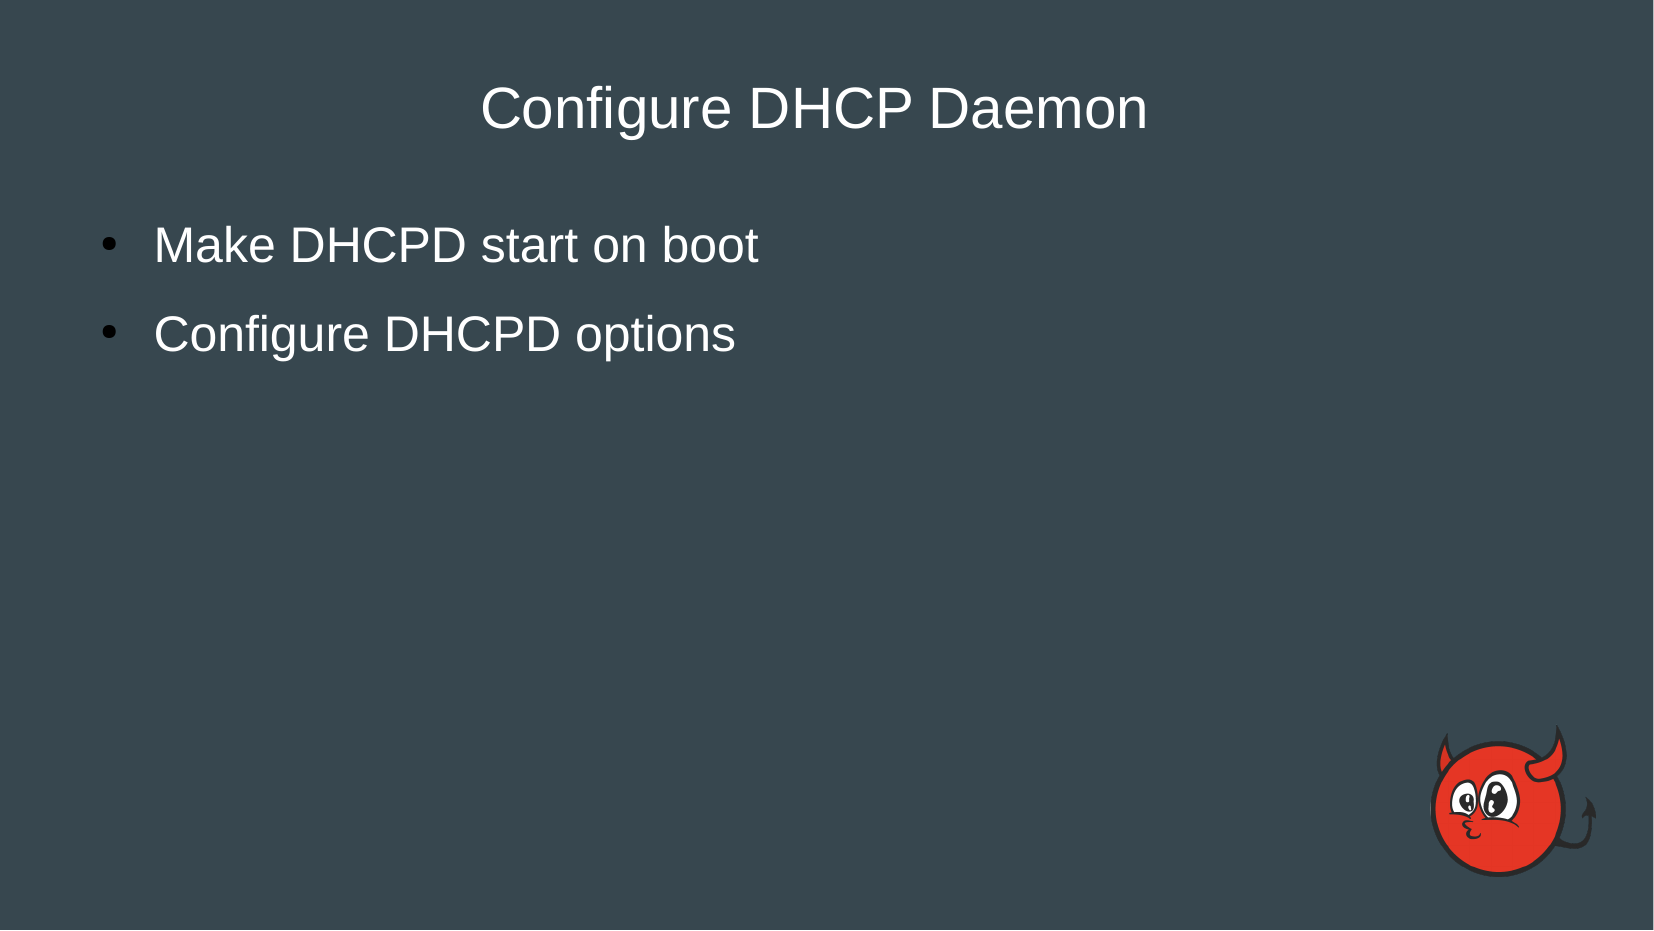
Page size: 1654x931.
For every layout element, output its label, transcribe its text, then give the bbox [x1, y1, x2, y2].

list Make DHCPD start on boot Configure DHCPD options [82, 217, 1571, 757]
title Configure DHCP Daemon [105, 30, 1525, 186]
picture [1427, 717, 1598, 888]
